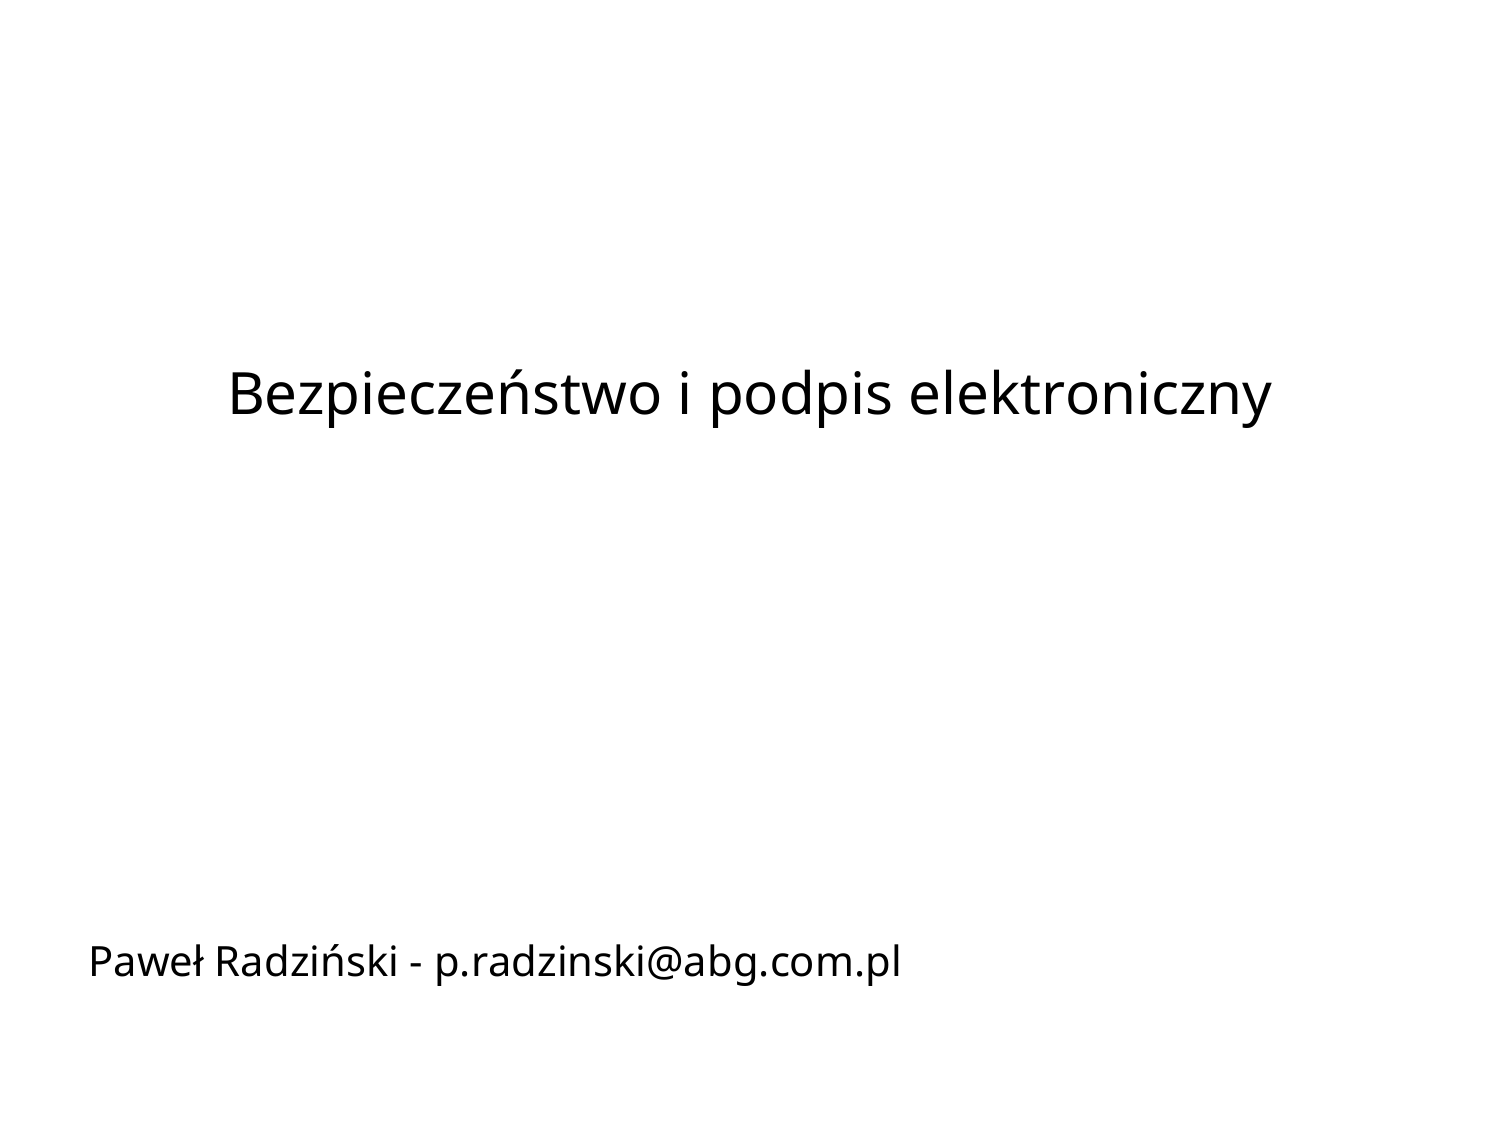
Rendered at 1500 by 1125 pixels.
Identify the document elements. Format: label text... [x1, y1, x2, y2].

title Paweł Radziński - p.radzinski@abg.com.pl [88, 885, 1439, 1034]
title Bezpieczeństwo i podpis elektroniczny [75, 44, 1425, 739]
